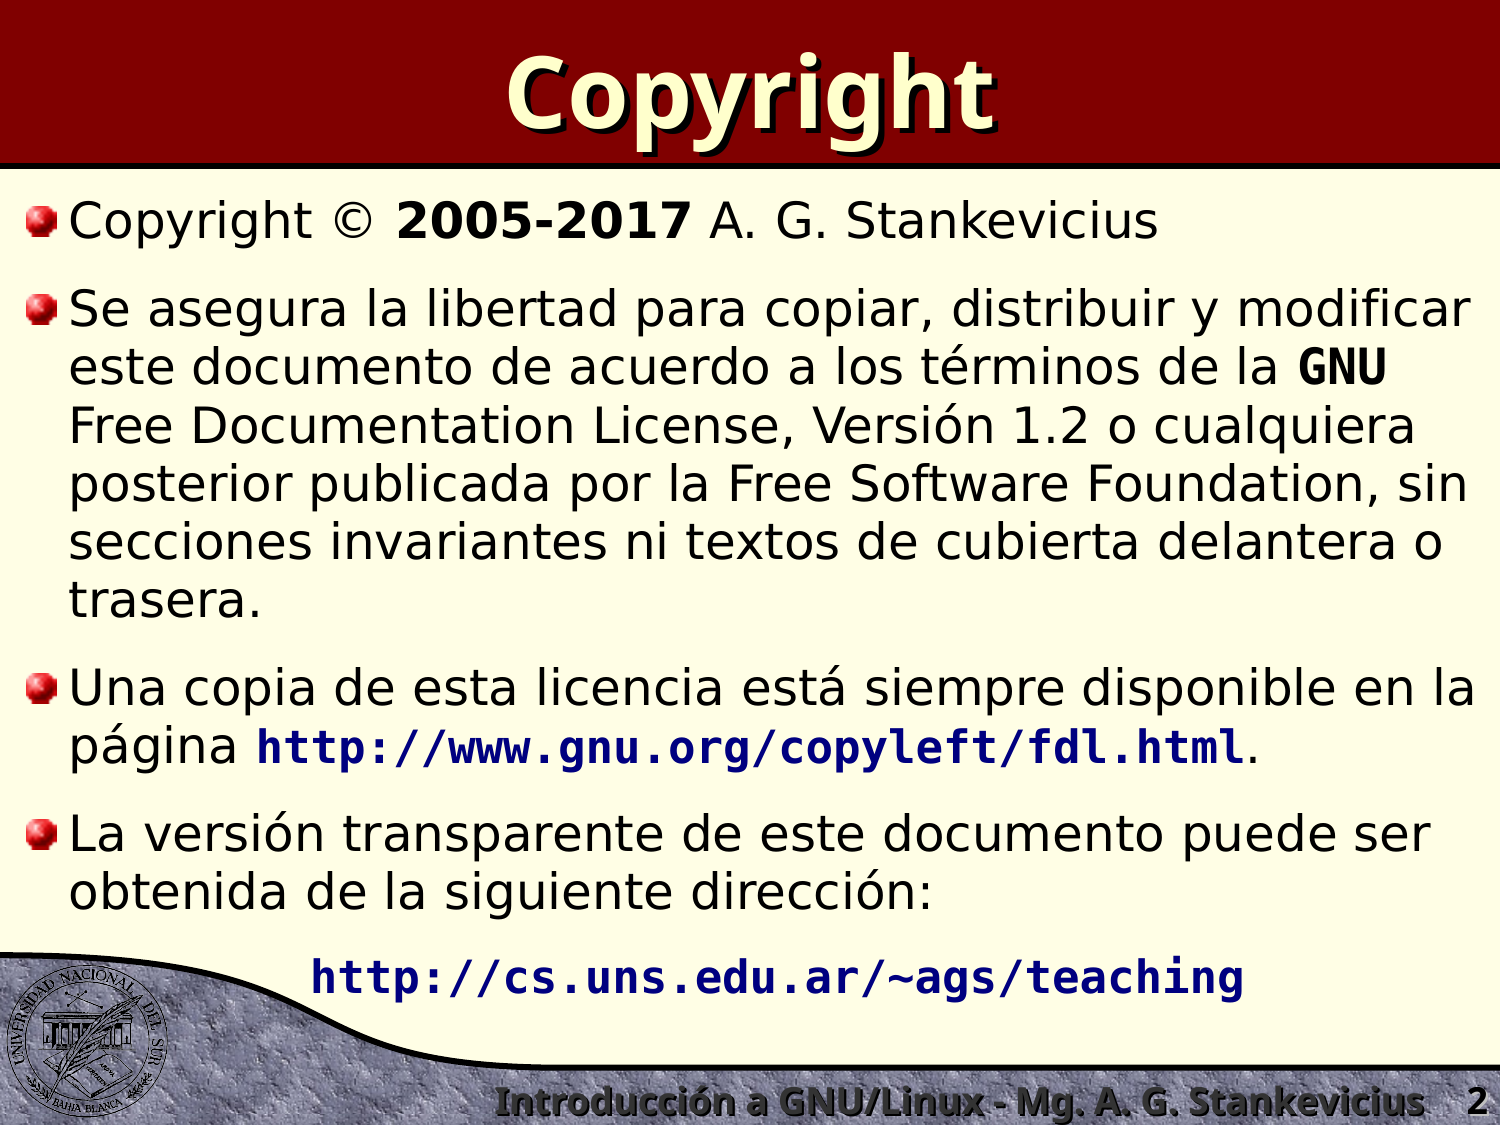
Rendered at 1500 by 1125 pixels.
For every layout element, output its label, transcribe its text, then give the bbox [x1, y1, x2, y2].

picture [0, 956, 1500, 1125]
title Copyright [15, 12, 1485, 153]
list Copyright © 2005-2017 A. G. Stankevicius Se asegura la libertad para copiar, distribuir y modificar este documento de acuerdo a los términos de la GNU Free Documentation License, Versión 1.2 o cualquiera posterior publicada por la Free Software Foundation, sin secciones invariantes ni textos de cubierta delantera o trasera. Una copia de esta licencia está siempre disponible en la página http://www.gnu.org/copyleft/fdl.html. La versión transparente de este documento puede ser obtenida de la siguiente dirección: http://cs.uns.edu.ar/~ags/teaching [11, 192, 1486, 1010]
picture [1059, 1100, 1065, 1110]
